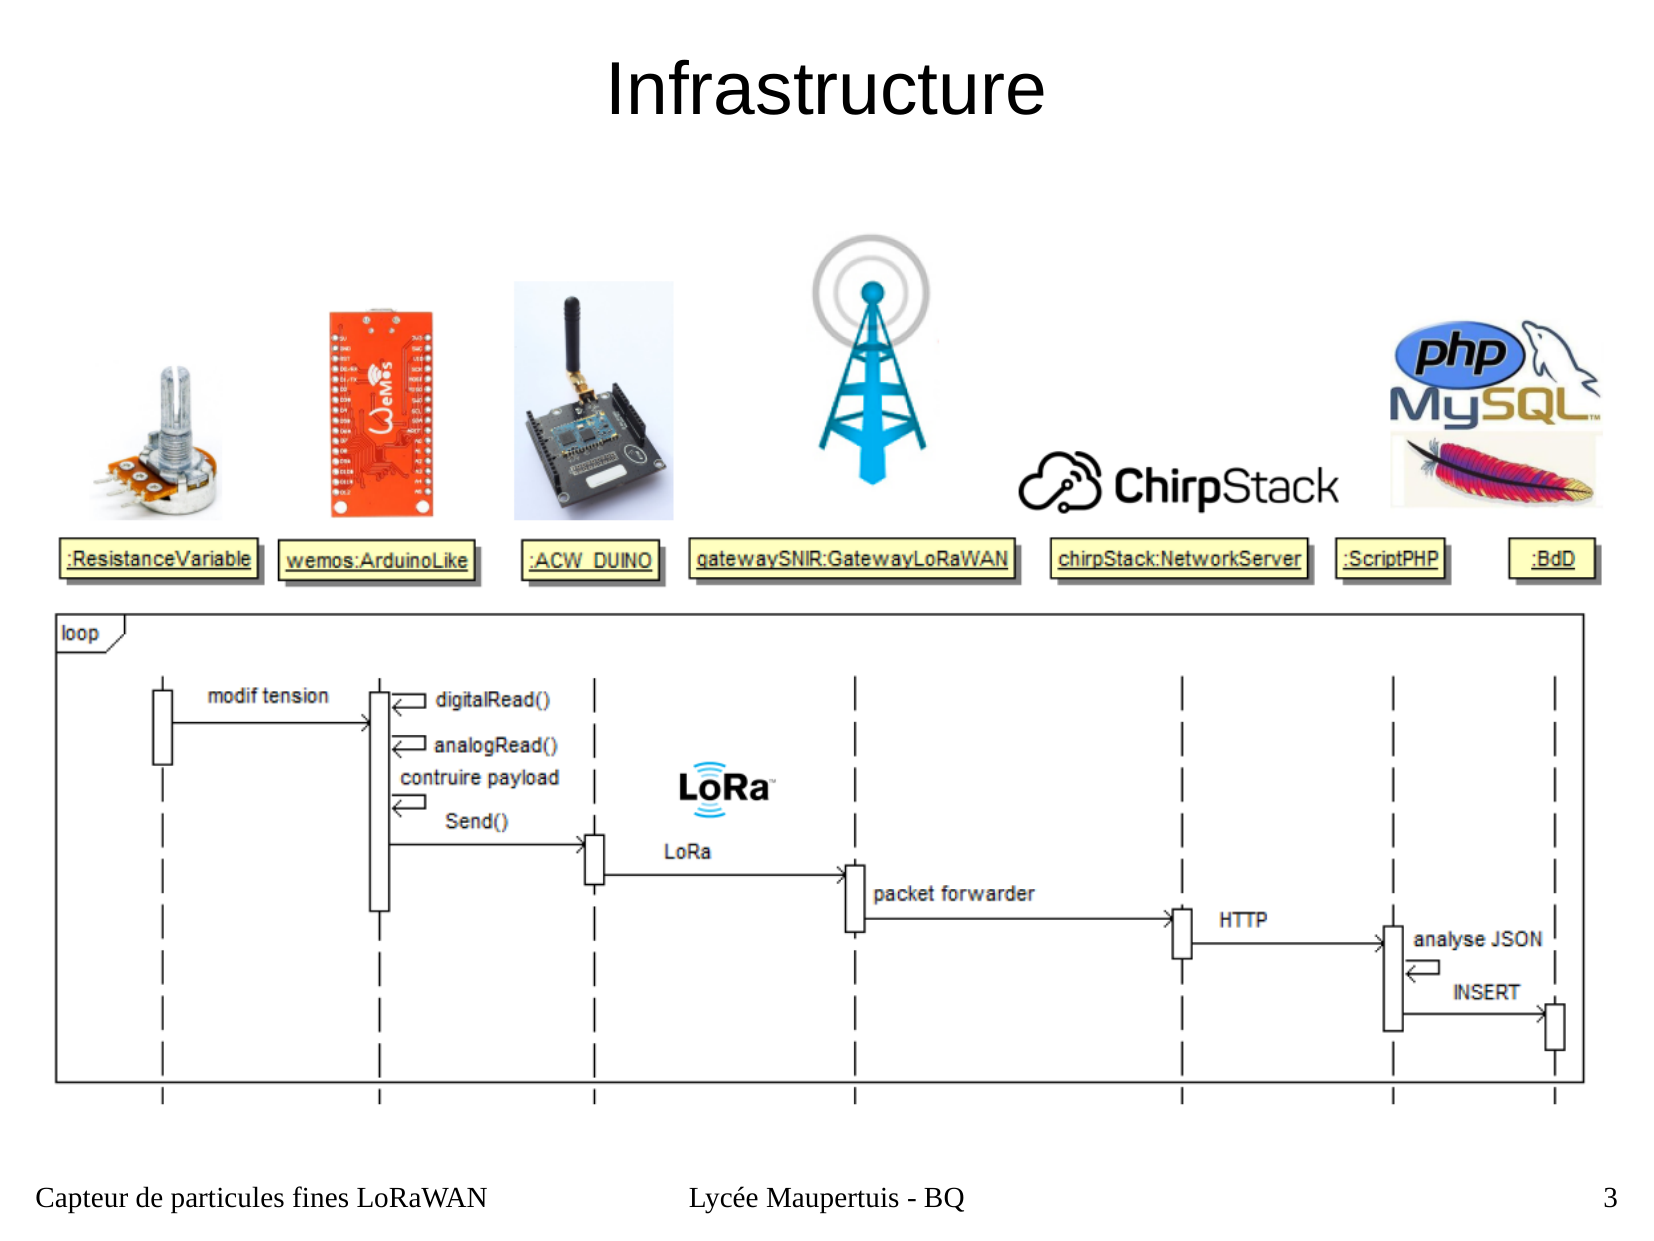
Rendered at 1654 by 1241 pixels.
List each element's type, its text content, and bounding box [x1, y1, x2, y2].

title Infrastructure [35, 35, 1619, 142]
picture [35, 227, 1619, 1108]
